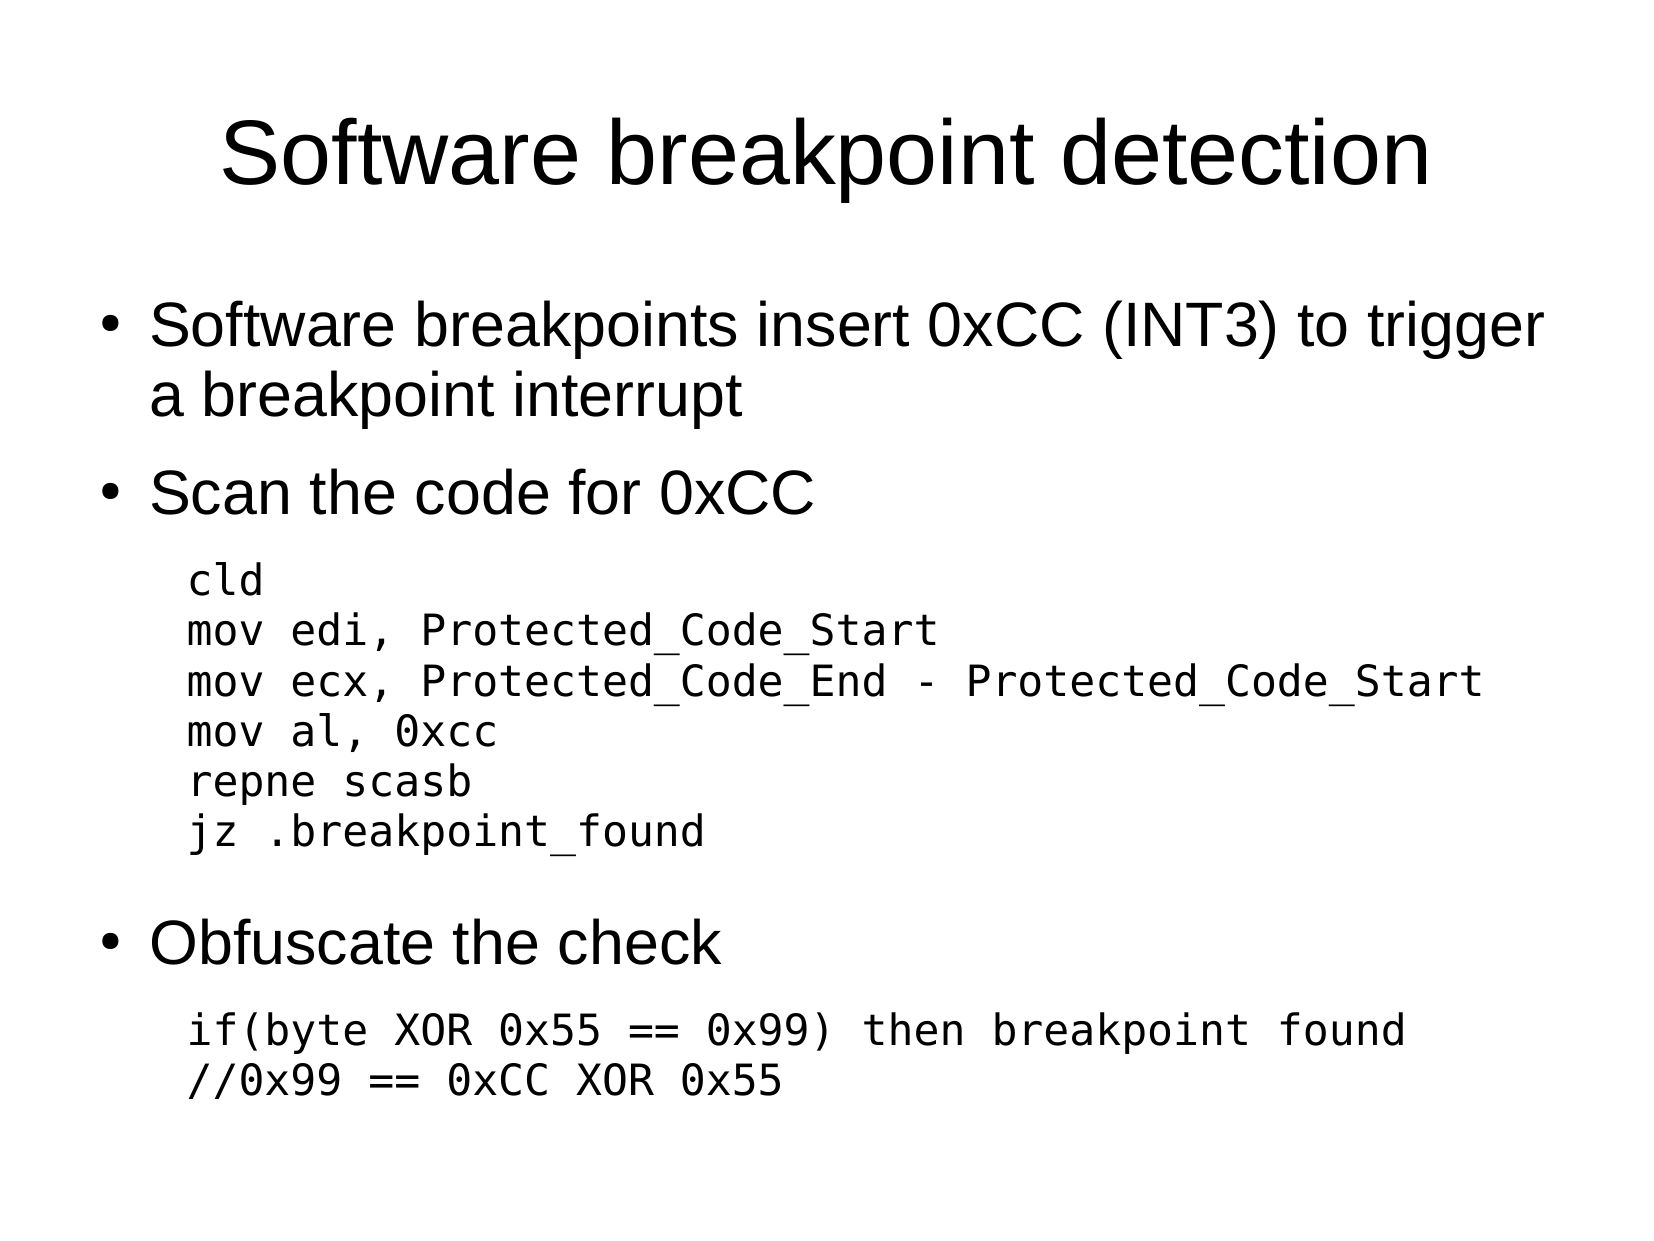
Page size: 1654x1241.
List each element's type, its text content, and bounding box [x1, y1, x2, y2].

title Software breakpoint detection [82, 49, 1571, 257]
list Software breakpoints insert 0xCC (INT3) to trigger a breakpoint interrupt Scan the code for 0xCC cld mov edi, Protected_Code_Start mov ecx, Protected_Code_End - Protected_Code_Start mov al, 0xcc repne scasb jz .breakpoint_found Obfuscate the check if(byte XOR 0x55 == 0x99) then breakpoint found //0x99 == 0xCC XOR 0x55 [82, 290, 1571, 1109]
